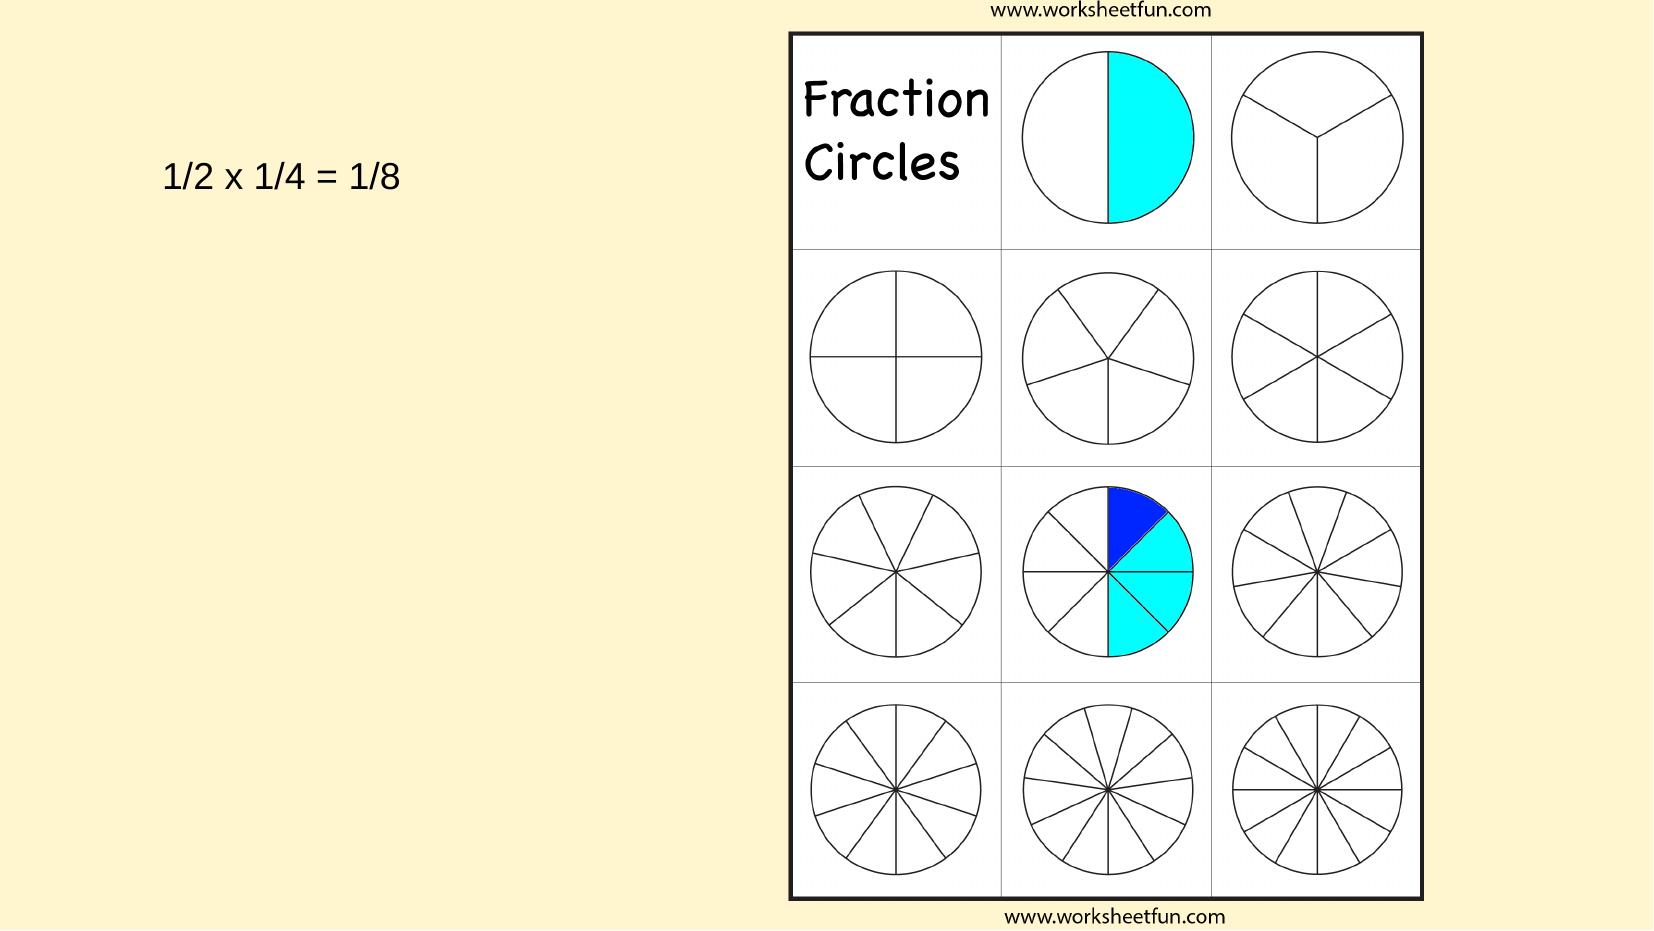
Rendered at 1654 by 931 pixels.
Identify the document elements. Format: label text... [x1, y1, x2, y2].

text_box 1/2 x 1/4 = 1/8 [147, 147, 416, 205]
picture [788, 0, 1424, 929]
